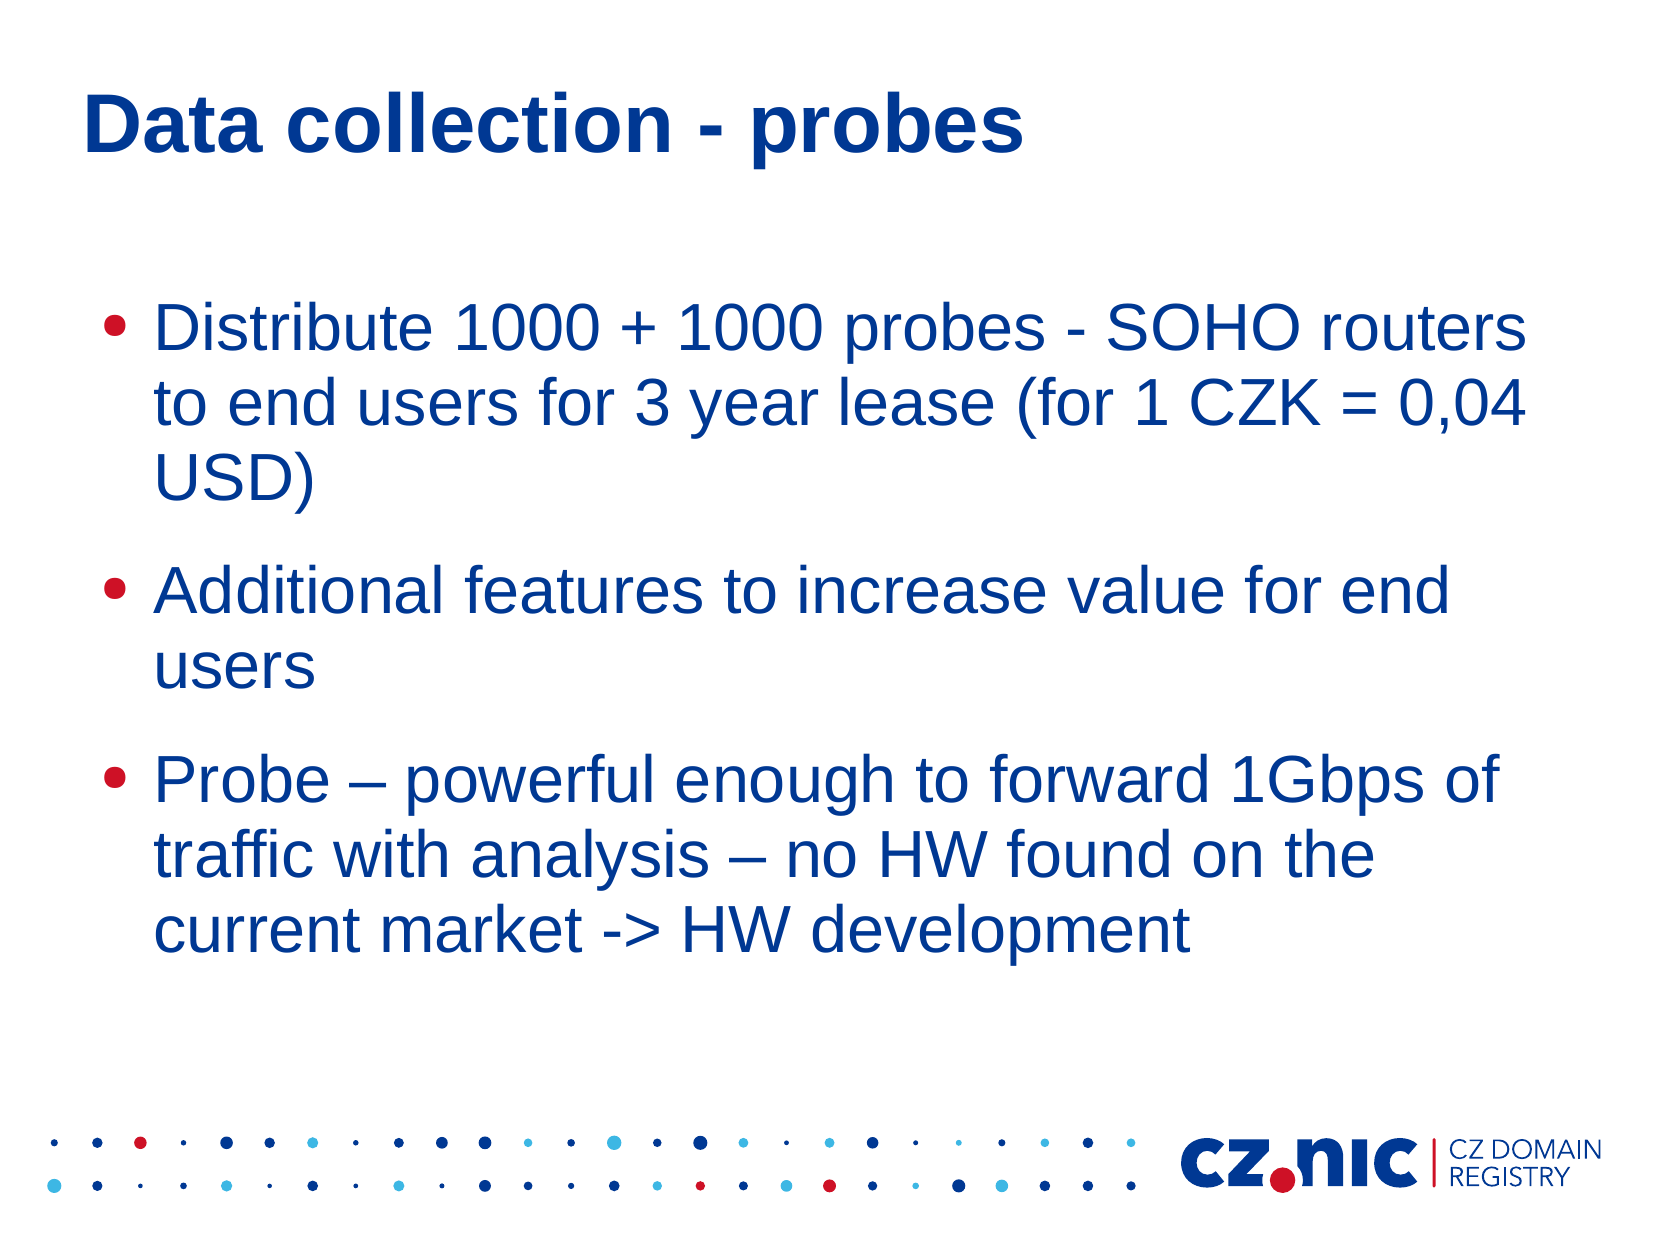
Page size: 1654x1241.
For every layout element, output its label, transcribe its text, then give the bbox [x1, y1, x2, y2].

list Distribute 1000 + 1000 probes - SOHO routers to end users for 3 year lease (for 1 CZK = 0,04 USD) Additional features to increase value for end users Probe – powerful enough to forward 1Gbps of traffic with analysis – no HW found on the current market -> HW development [82, 290, 1571, 1075]
title Data collection - probes [82, 61, 1571, 187]
